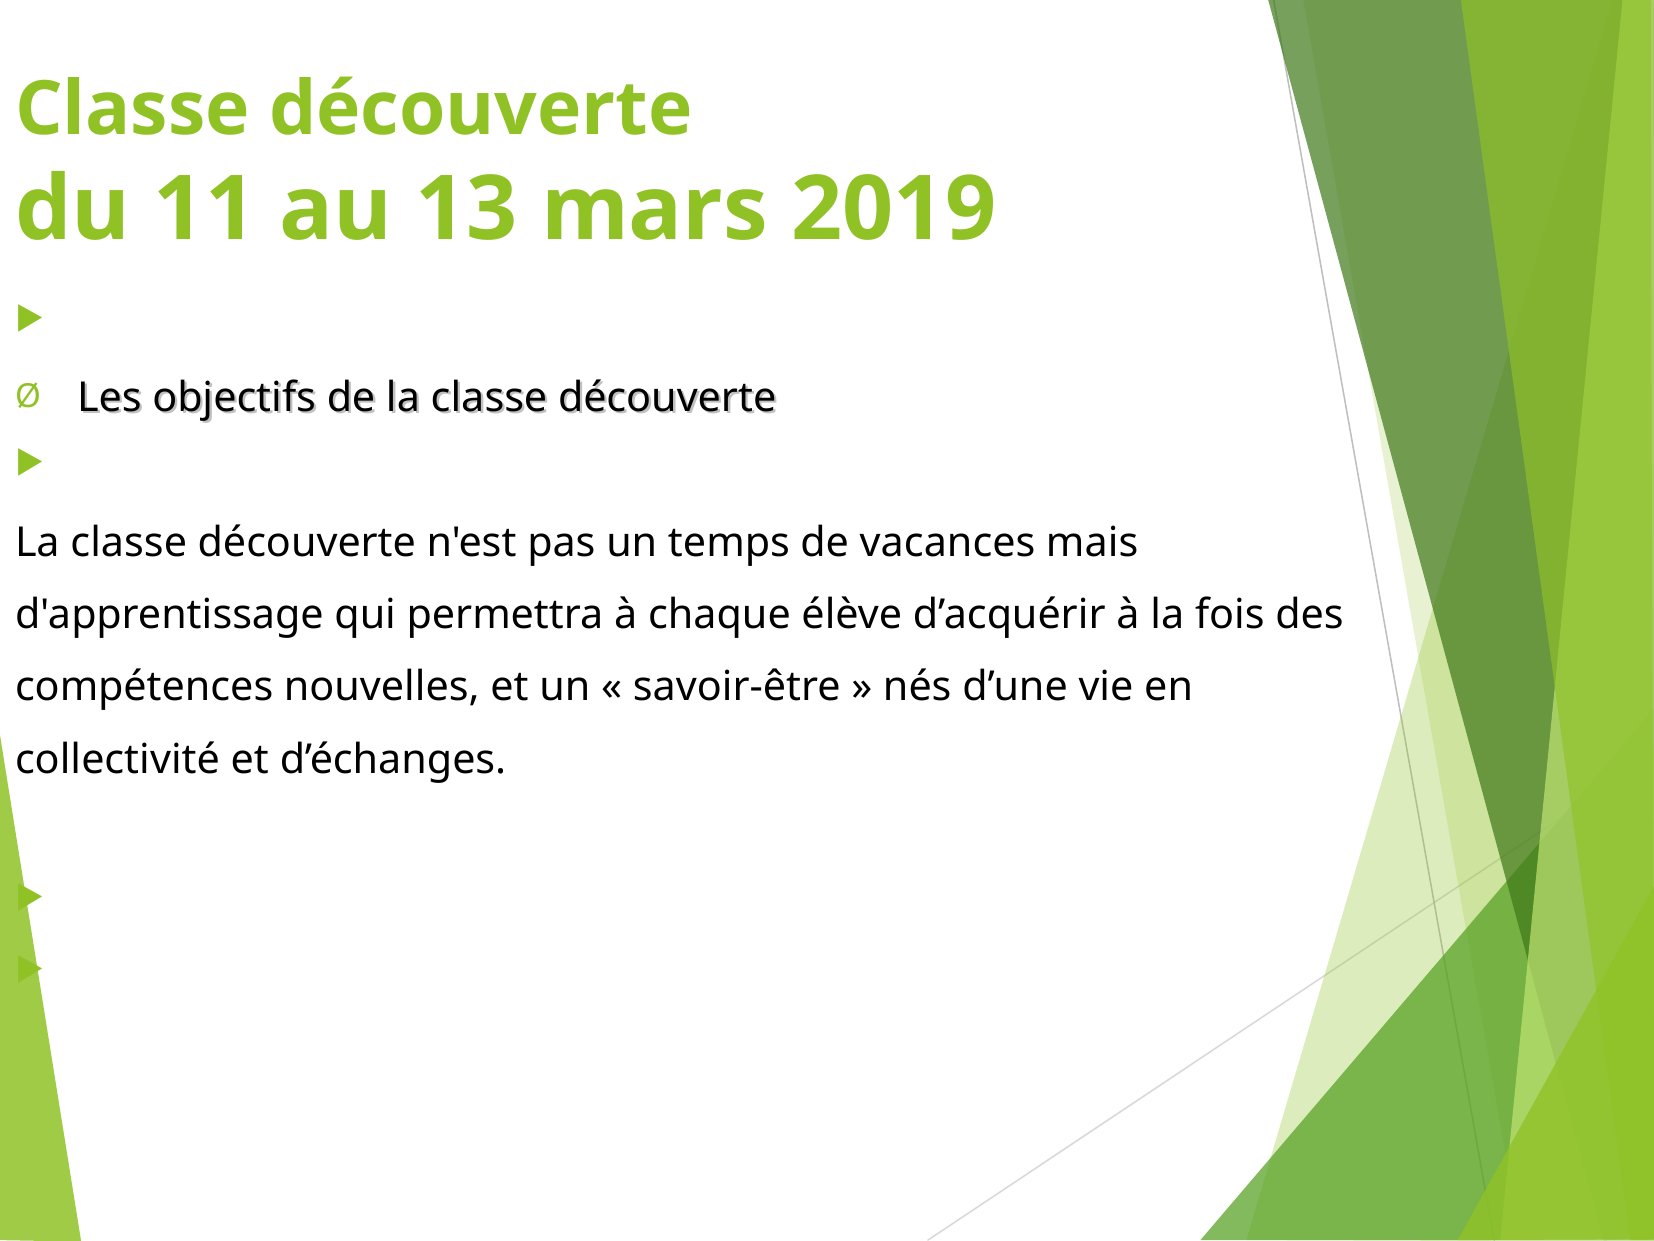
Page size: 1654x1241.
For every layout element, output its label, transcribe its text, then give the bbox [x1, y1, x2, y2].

list Les objectifs de la classe découverte La classe découverte n'est pas un temps de vacances mais d'apprentissage qui permettra à chaque élève d’acquérir à la fois des compétences nouvelles, et un « savoir-être » nés d’une vie en collectivité et d’échanges. [0, 290, 1489, 1241]
title Classe découverte du 11 au 13 mars 2019 [0, 52, 1489, 266]
